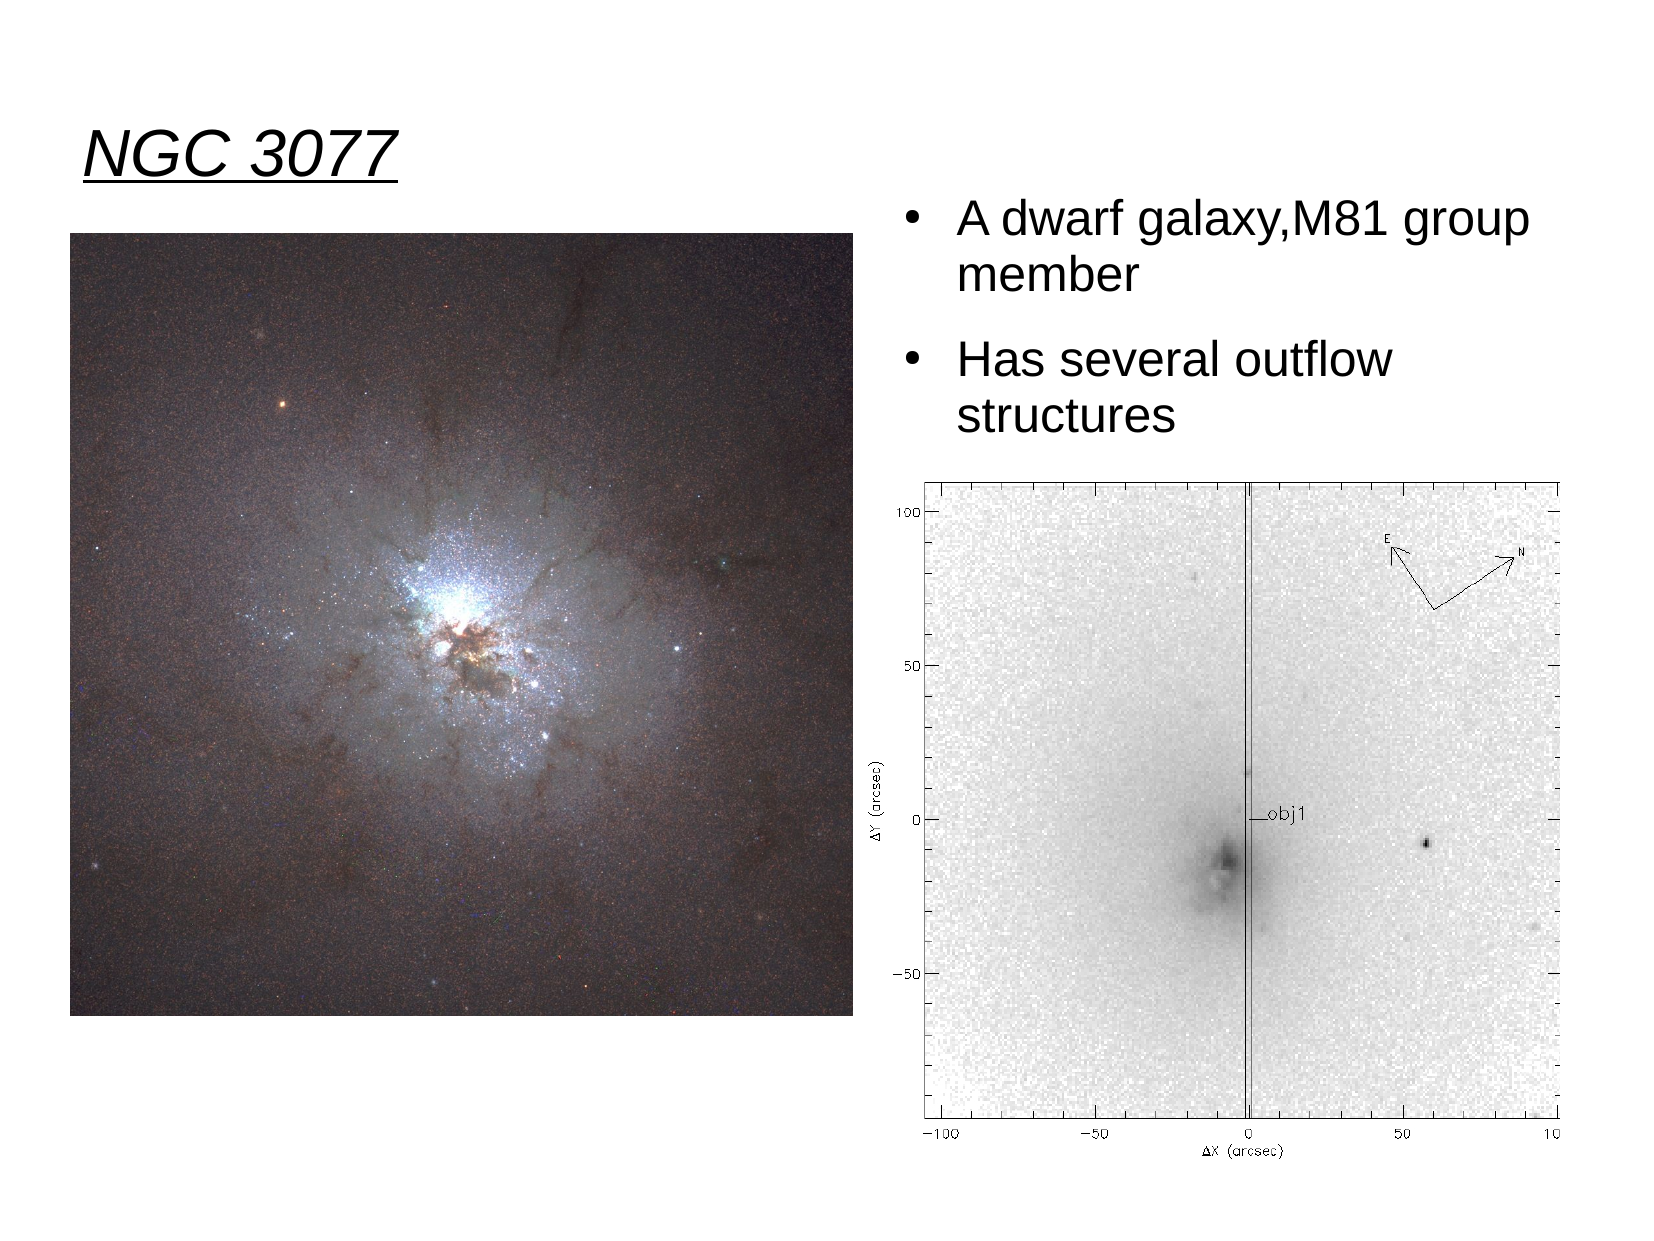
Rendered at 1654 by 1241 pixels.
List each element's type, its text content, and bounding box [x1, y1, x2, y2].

picture [867, 472, 1560, 1186]
picture [70, 233, 853, 1016]
list A dwarf galaxy,M81 group member Has several outflow structures [885, 190, 1613, 910]
title NGC 3077 [82, 49, 1571, 257]
